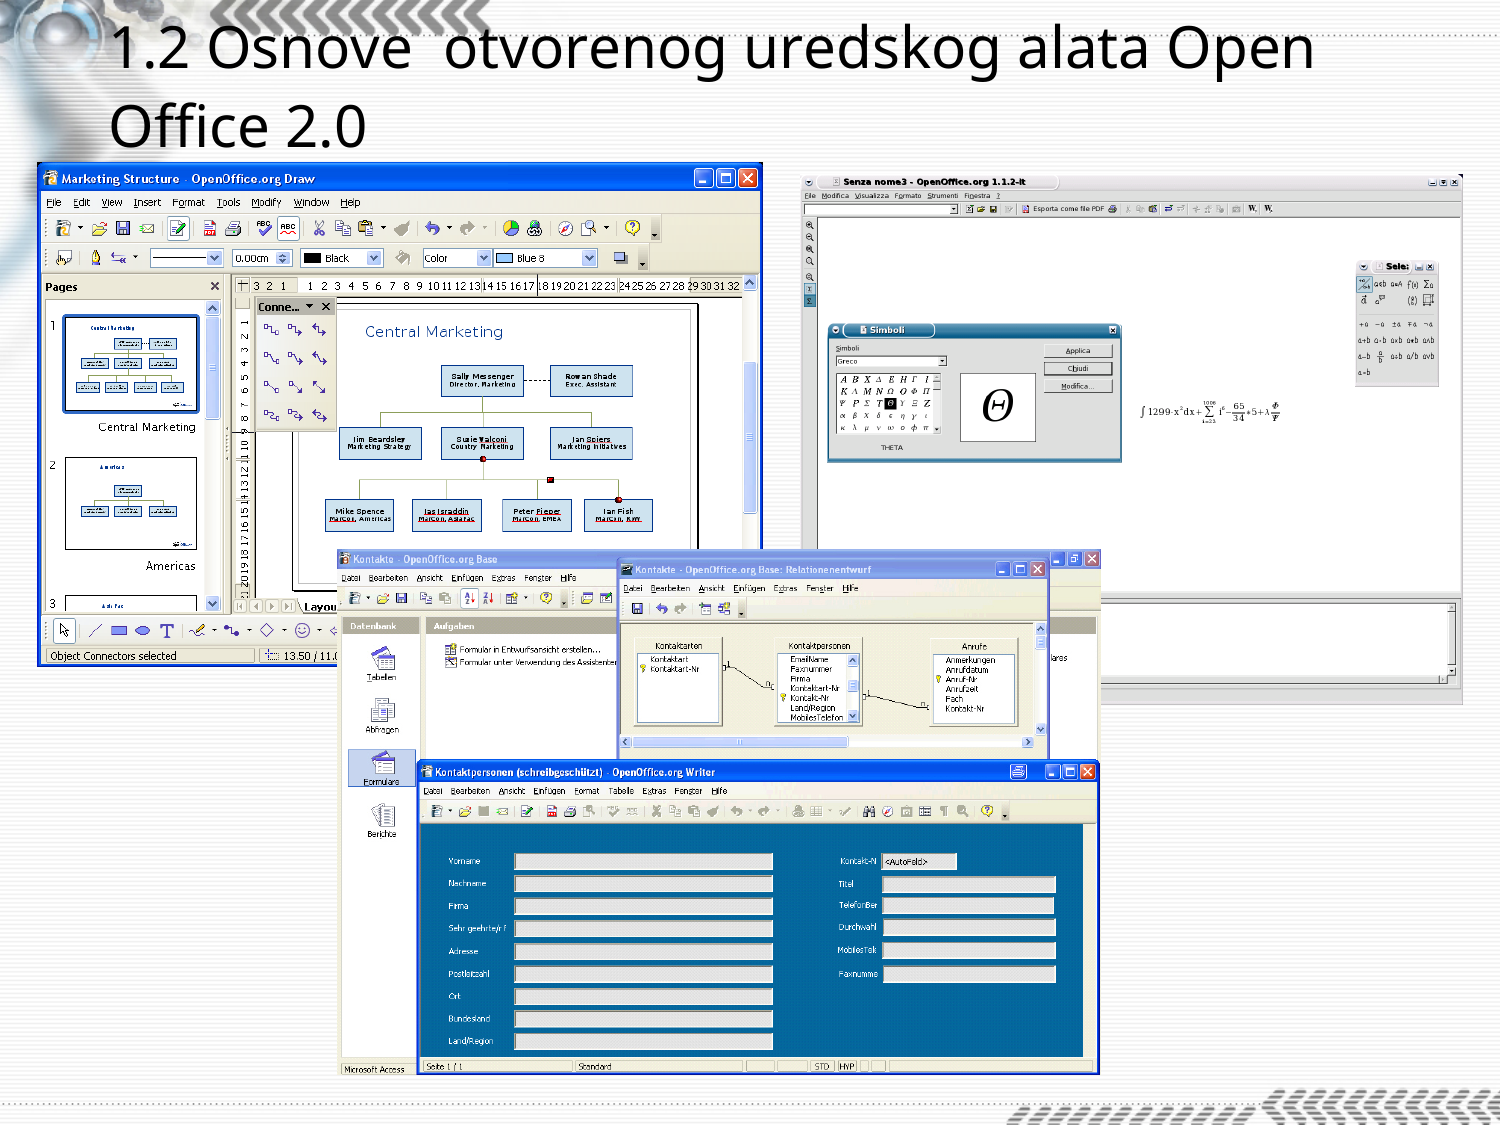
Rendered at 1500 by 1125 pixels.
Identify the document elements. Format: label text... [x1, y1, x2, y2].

picture [0, 0, 1500, 1125]
title 1.2 Osnove otvorenog uredskog alata Open Office 2.0 [94, 16, 1407, 173]
